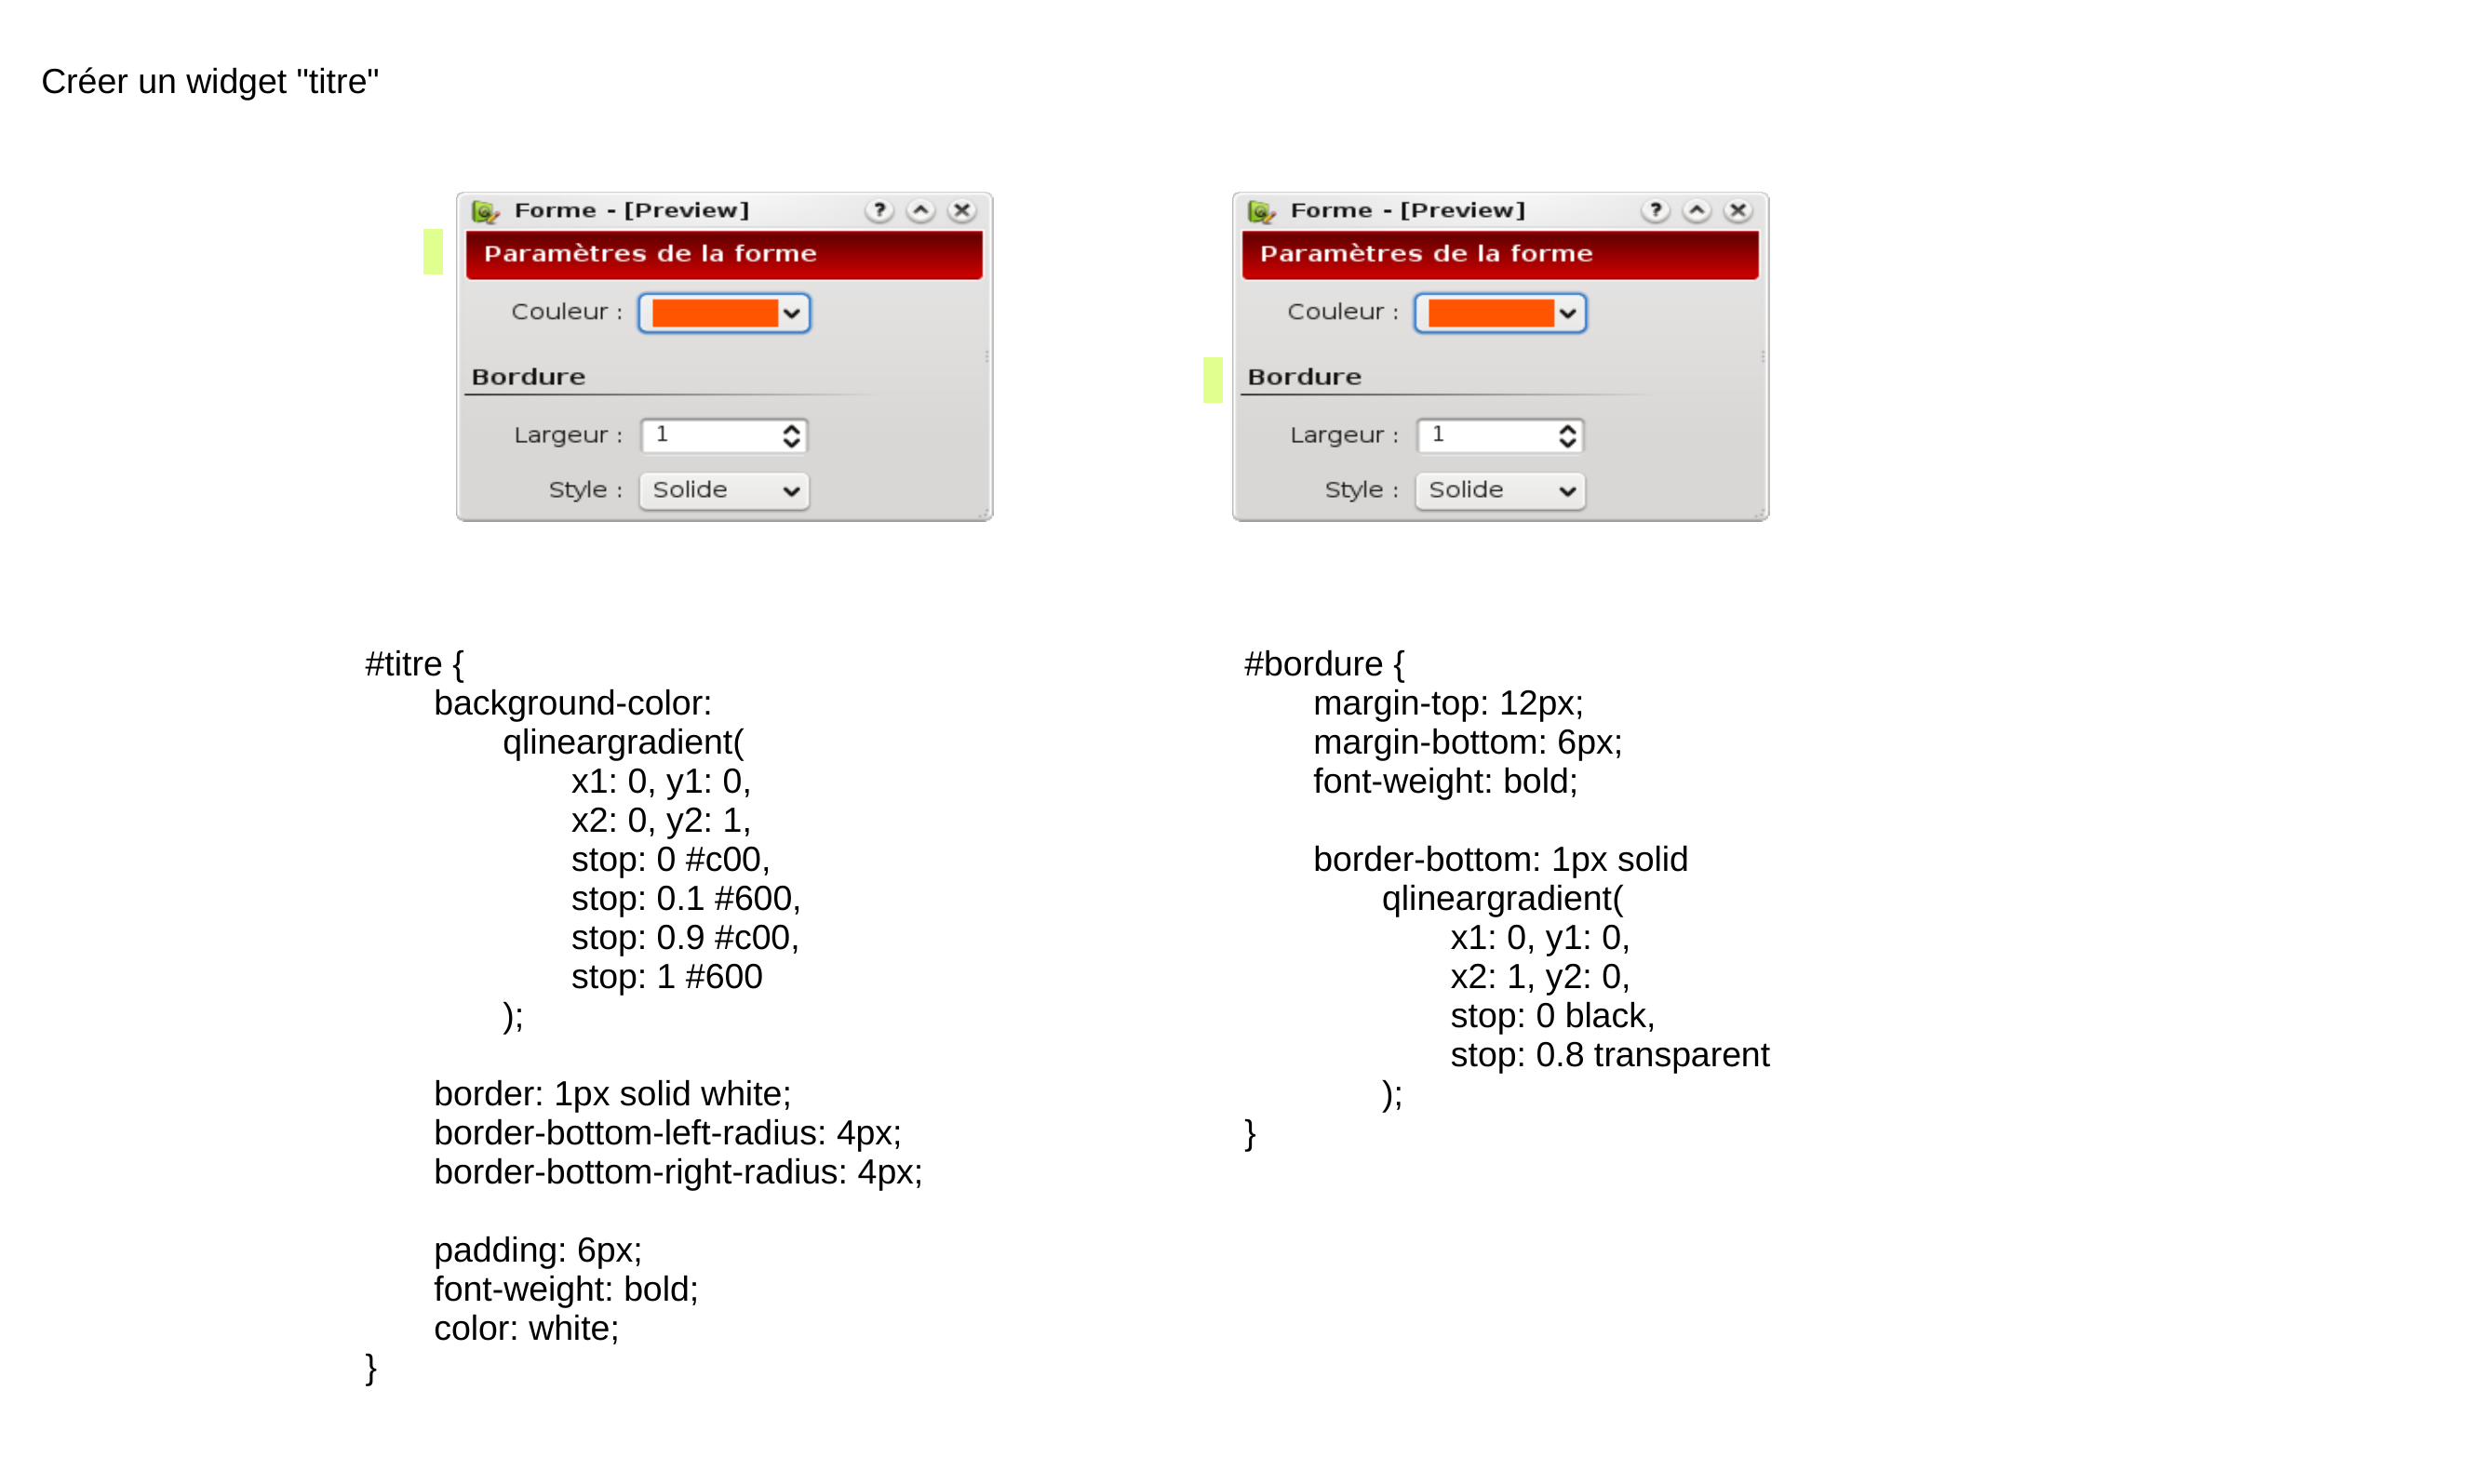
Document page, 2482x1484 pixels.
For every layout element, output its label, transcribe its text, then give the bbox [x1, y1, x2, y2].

picture [1232, 192, 1770, 522]
text_box #bordure { margin-top: 12px; margin-bottom: 6px; font-weight: bold; border-bottom: 1px solid qlineargradient( x1: 0, y1: 0, x2: 1, y2: 0, stop: 0 black, stop: 0.8 transparent ); } [1230, 637, 1974, 1159]
text_box Créer un widget "titre" [27, 55, 2446, 108]
picture [456, 192, 994, 522]
text_box #titre { background-color: qlineargradient( x1: 0, y1: 0, x2: 0, y2: 1, stop: 0 #c00, stop: 0.1 #600, stop: 0.9 #c00, stop: 1 #600 ); border: 1px solid white; border-bottom-left-radius: 4px; border-bottom-right-radius: 4px; padding: 6px; font-weight: bold; color: white; } [351, 637, 1121, 1394]
